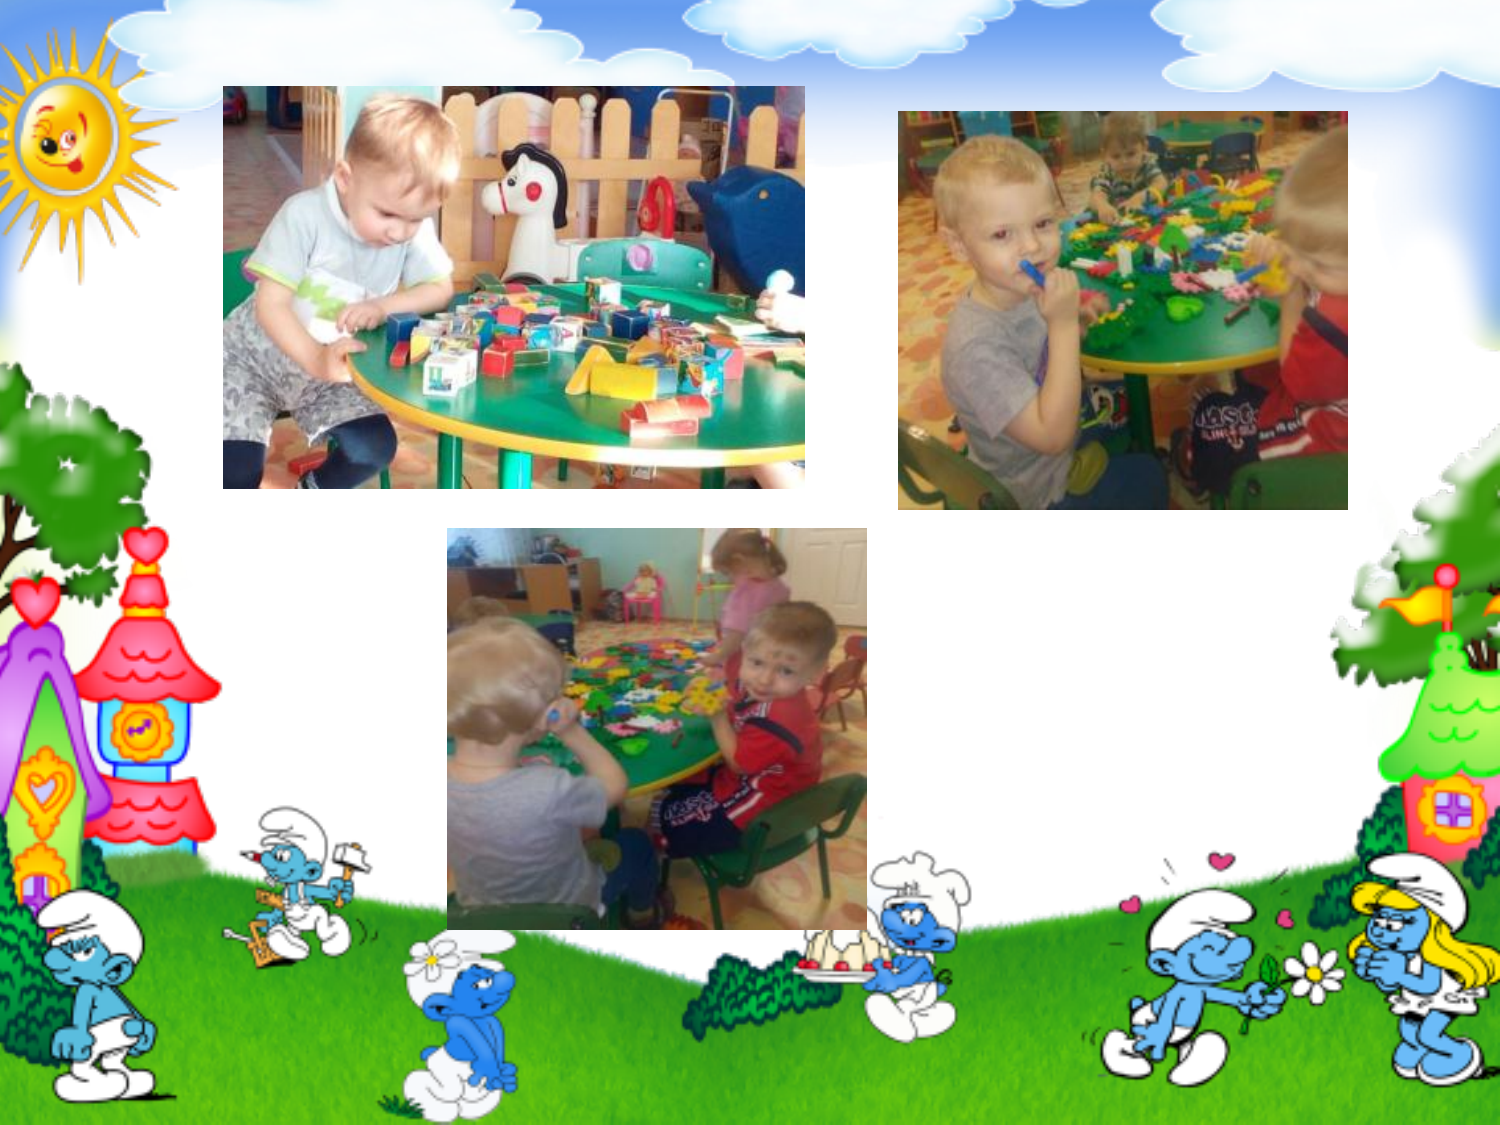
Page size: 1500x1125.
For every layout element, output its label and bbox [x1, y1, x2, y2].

picture [898, 111, 1348, 511]
picture [223, 86, 805, 489]
picture [447, 528, 867, 930]
